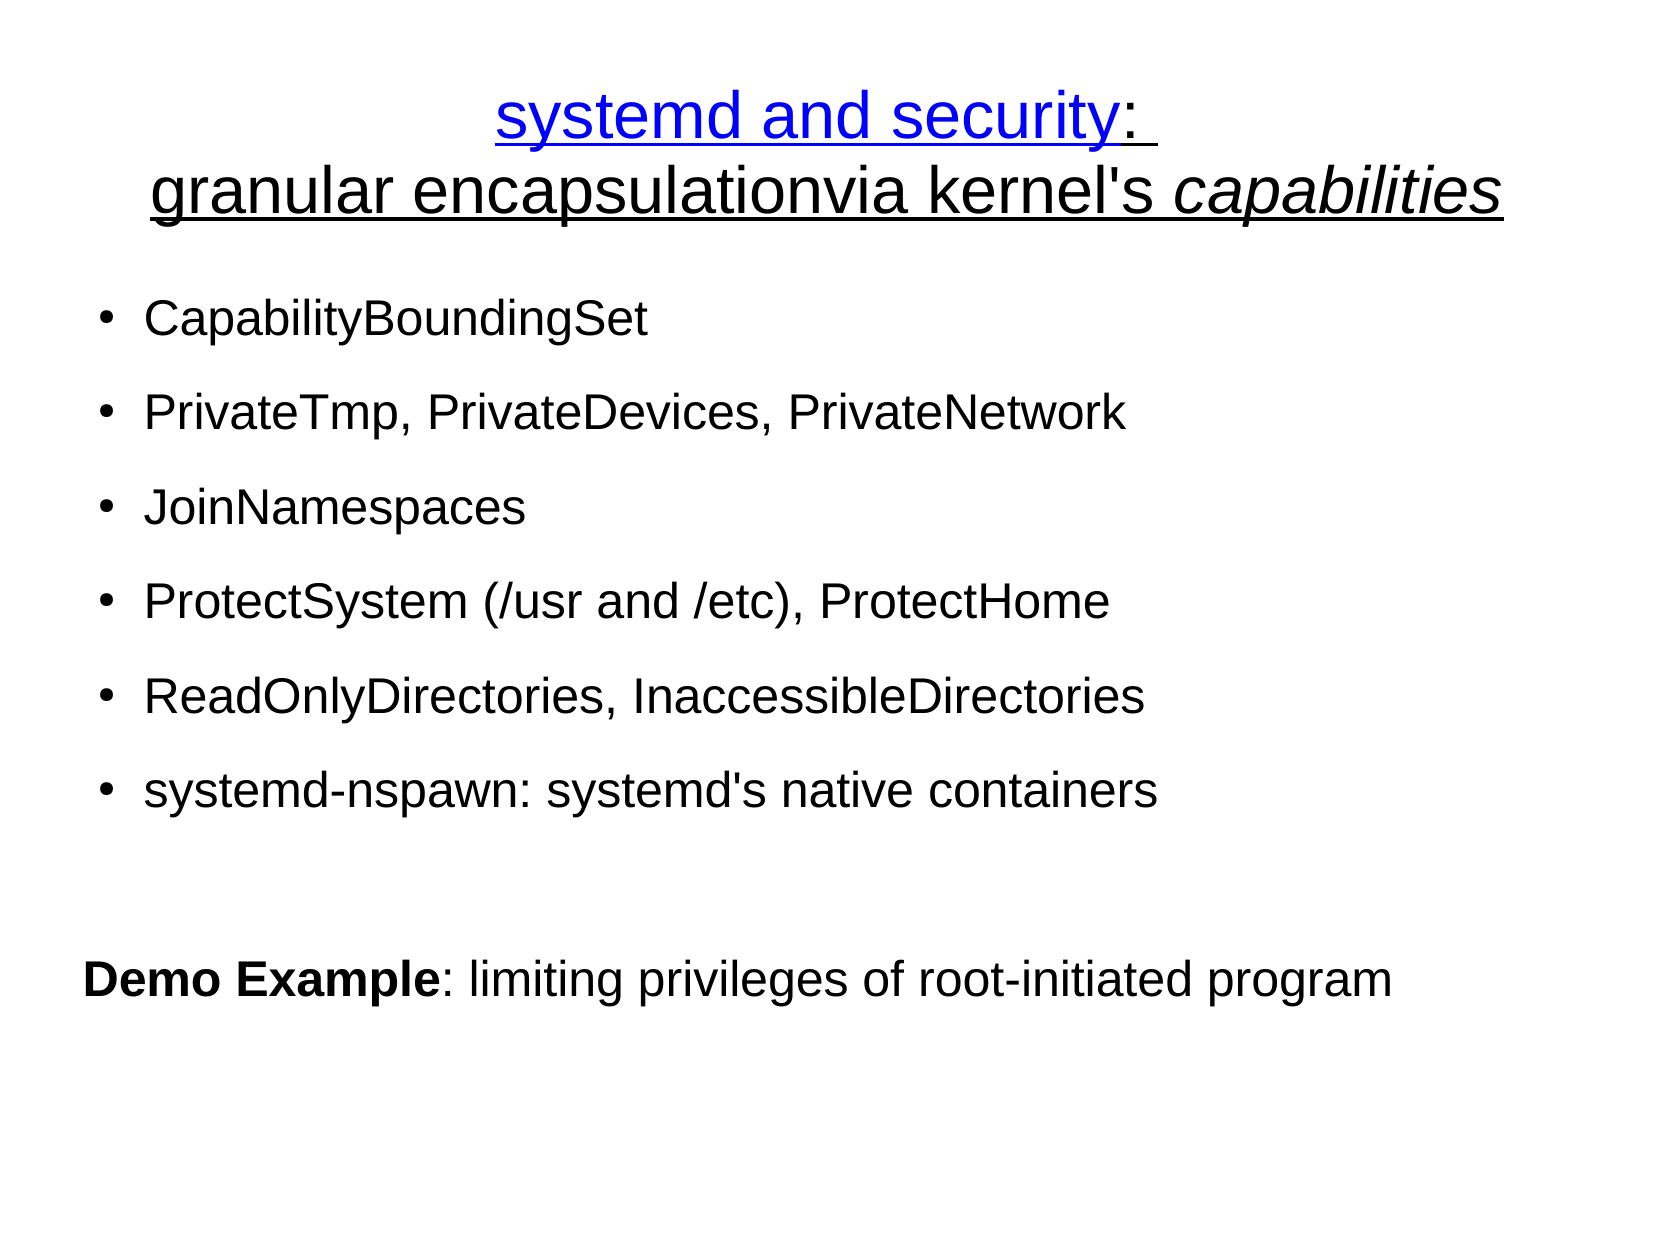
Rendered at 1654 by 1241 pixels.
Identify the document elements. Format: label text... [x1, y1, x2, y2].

list CapabilityBoundingSet PrivateTmp, PrivateDevices, PrivateNetwork JoinNamespaces ProtectSystem (/usr and /etc), ProtectHome ReadOnlyDirectories, InaccessibleDirectories systemd-nspawn: systemd's native containers Demo Example: limiting privileges of root-initiated program [82, 290, 1571, 1010]
title systemd and security: granular encapsulationvia kernel's capabilities [82, 49, 1571, 257]
